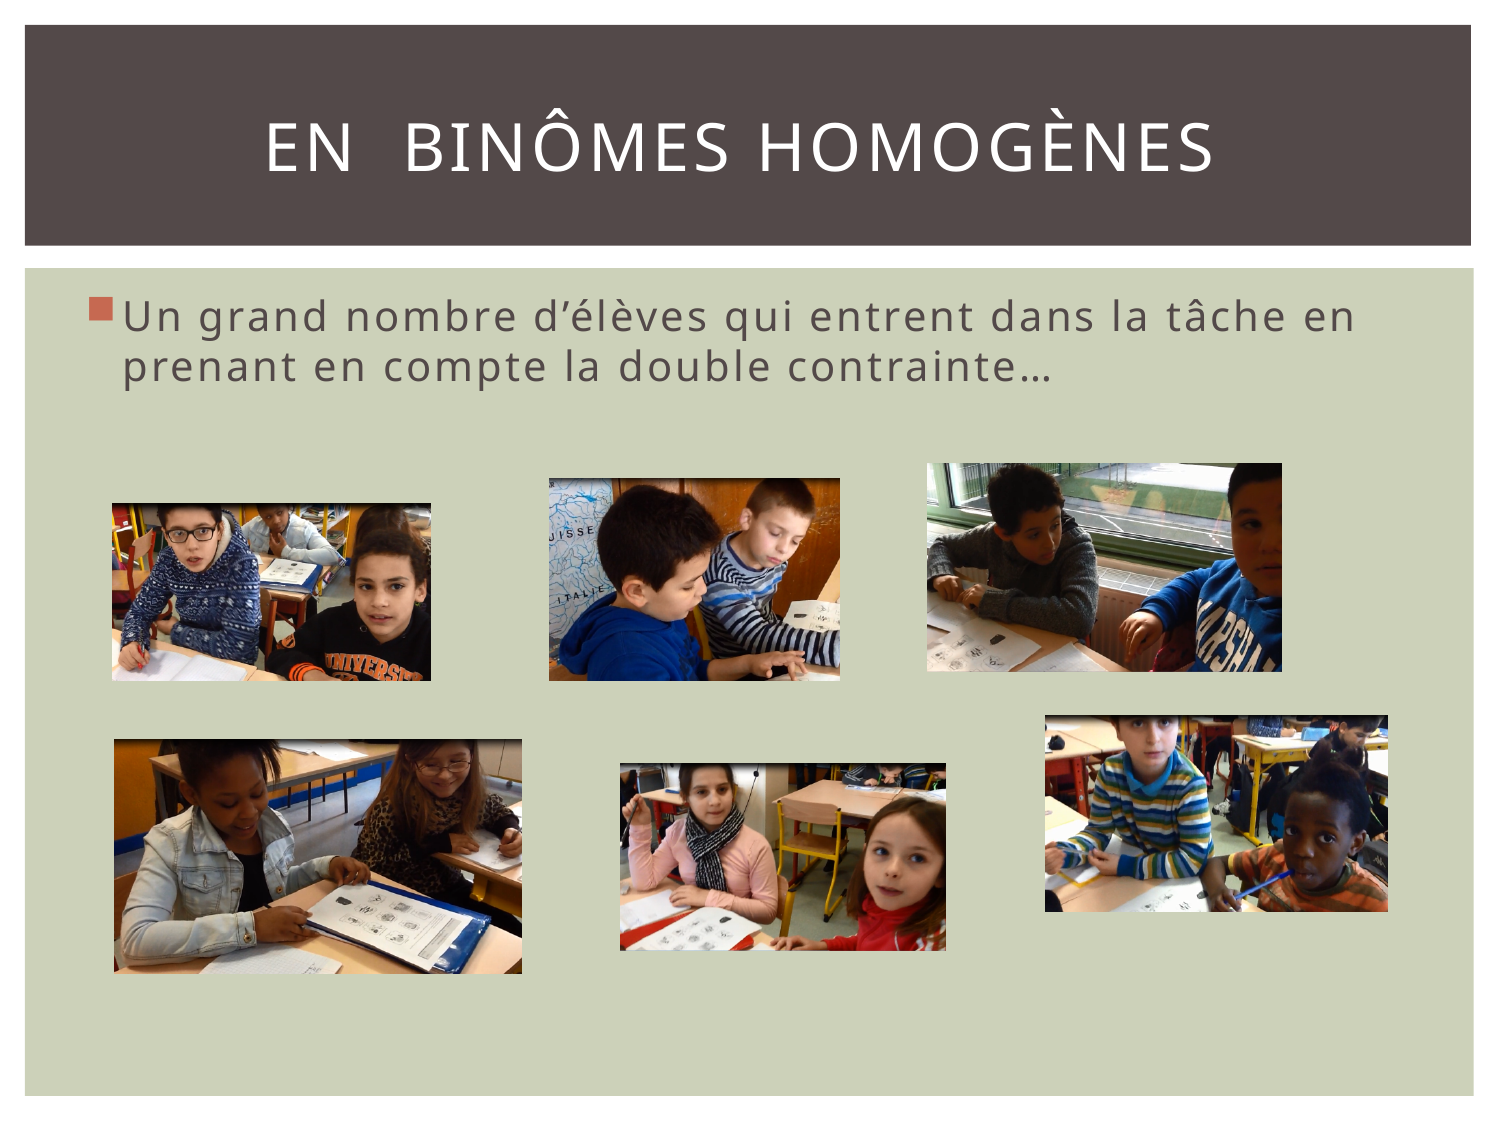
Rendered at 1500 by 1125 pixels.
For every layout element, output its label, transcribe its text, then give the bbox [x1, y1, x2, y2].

picture [620, 763, 946, 951]
picture [112, 503, 431, 681]
list Un grand nombre d’élèves qui entrent dans la tâche en prenant en compte la double contrainte… [62, 281, 1442, 1005]
picture [549, 478, 840, 681]
picture [114, 739, 522, 974]
title En binômes homogènes [62, 58, 1438, 232]
picture [1045, 715, 1388, 912]
picture [927, 463, 1282, 672]
